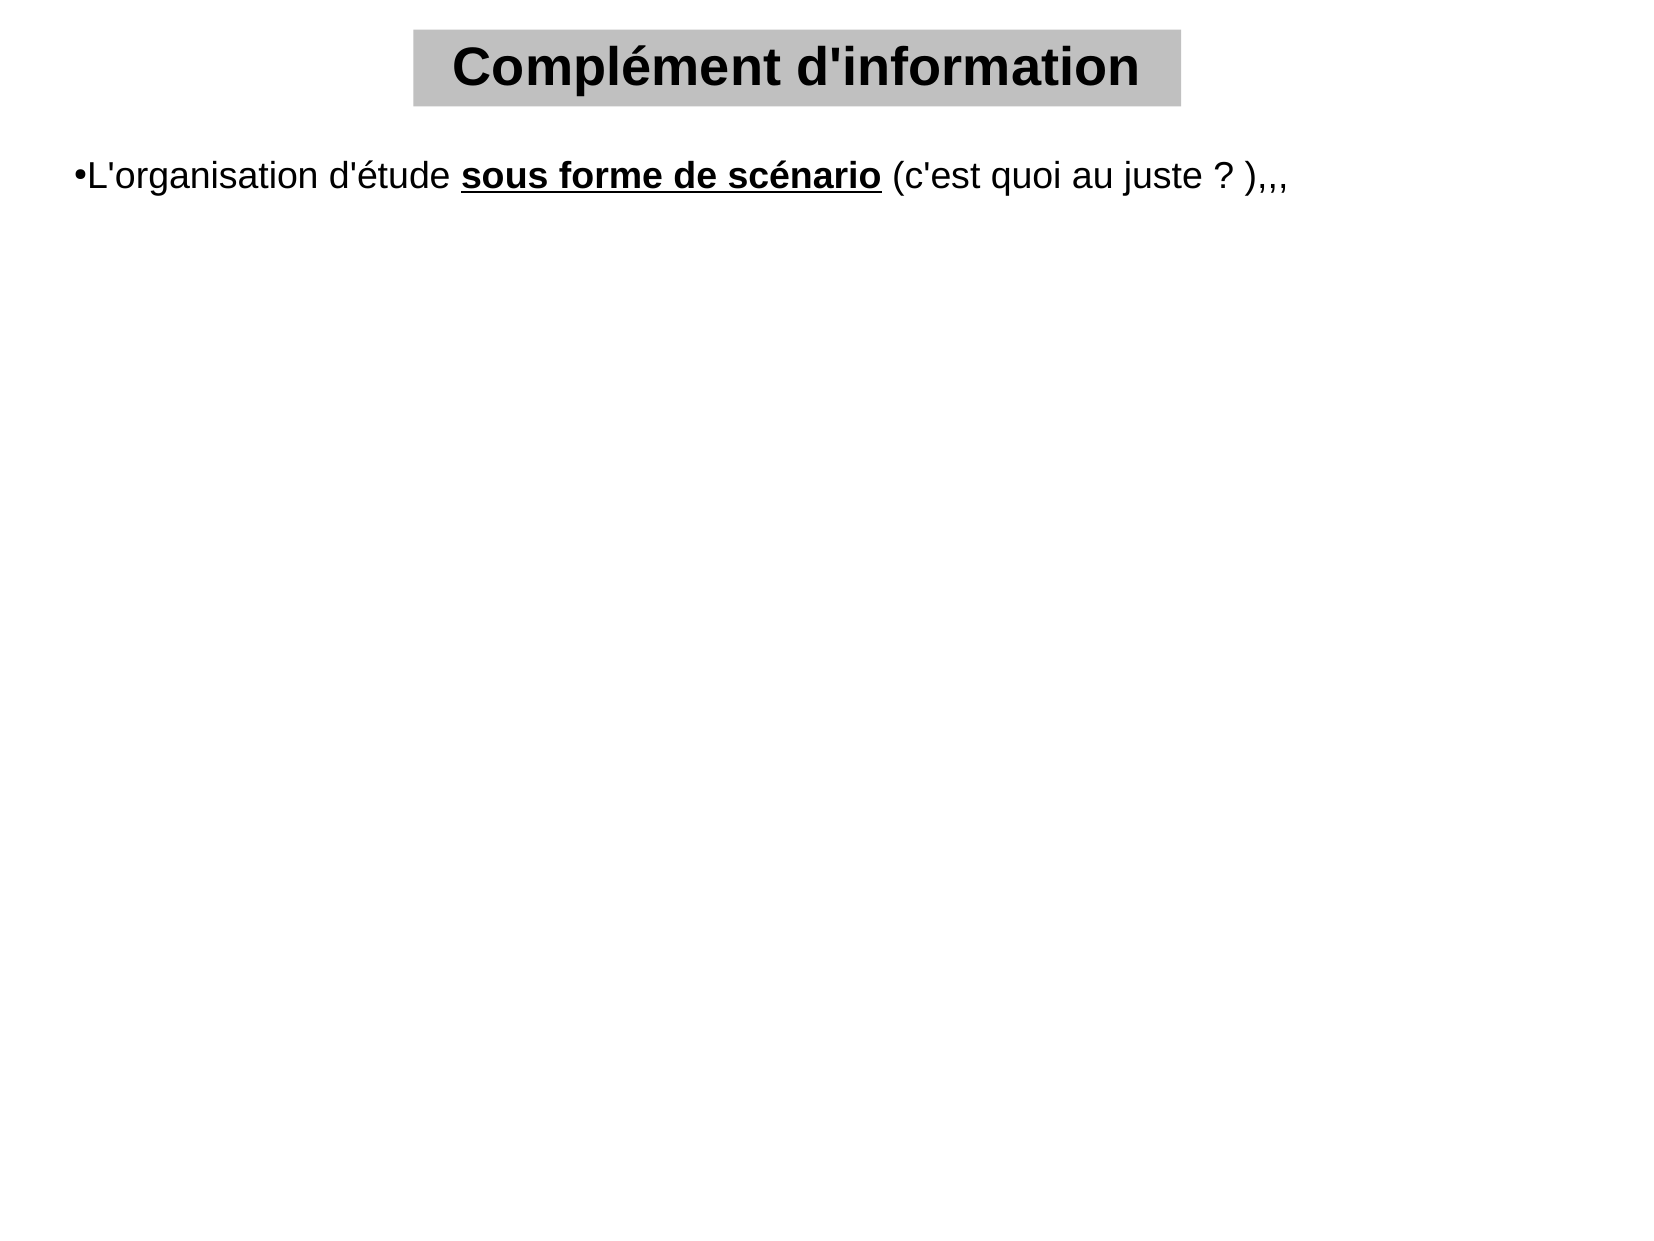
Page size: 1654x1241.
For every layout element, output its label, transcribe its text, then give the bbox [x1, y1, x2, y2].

text_box Complément d'information [413, 29, 1182, 107]
text_box L'organisation d'étude sous forme de scénario (c'est quoi au juste ? ),,, [59, 147, 1565, 206]
